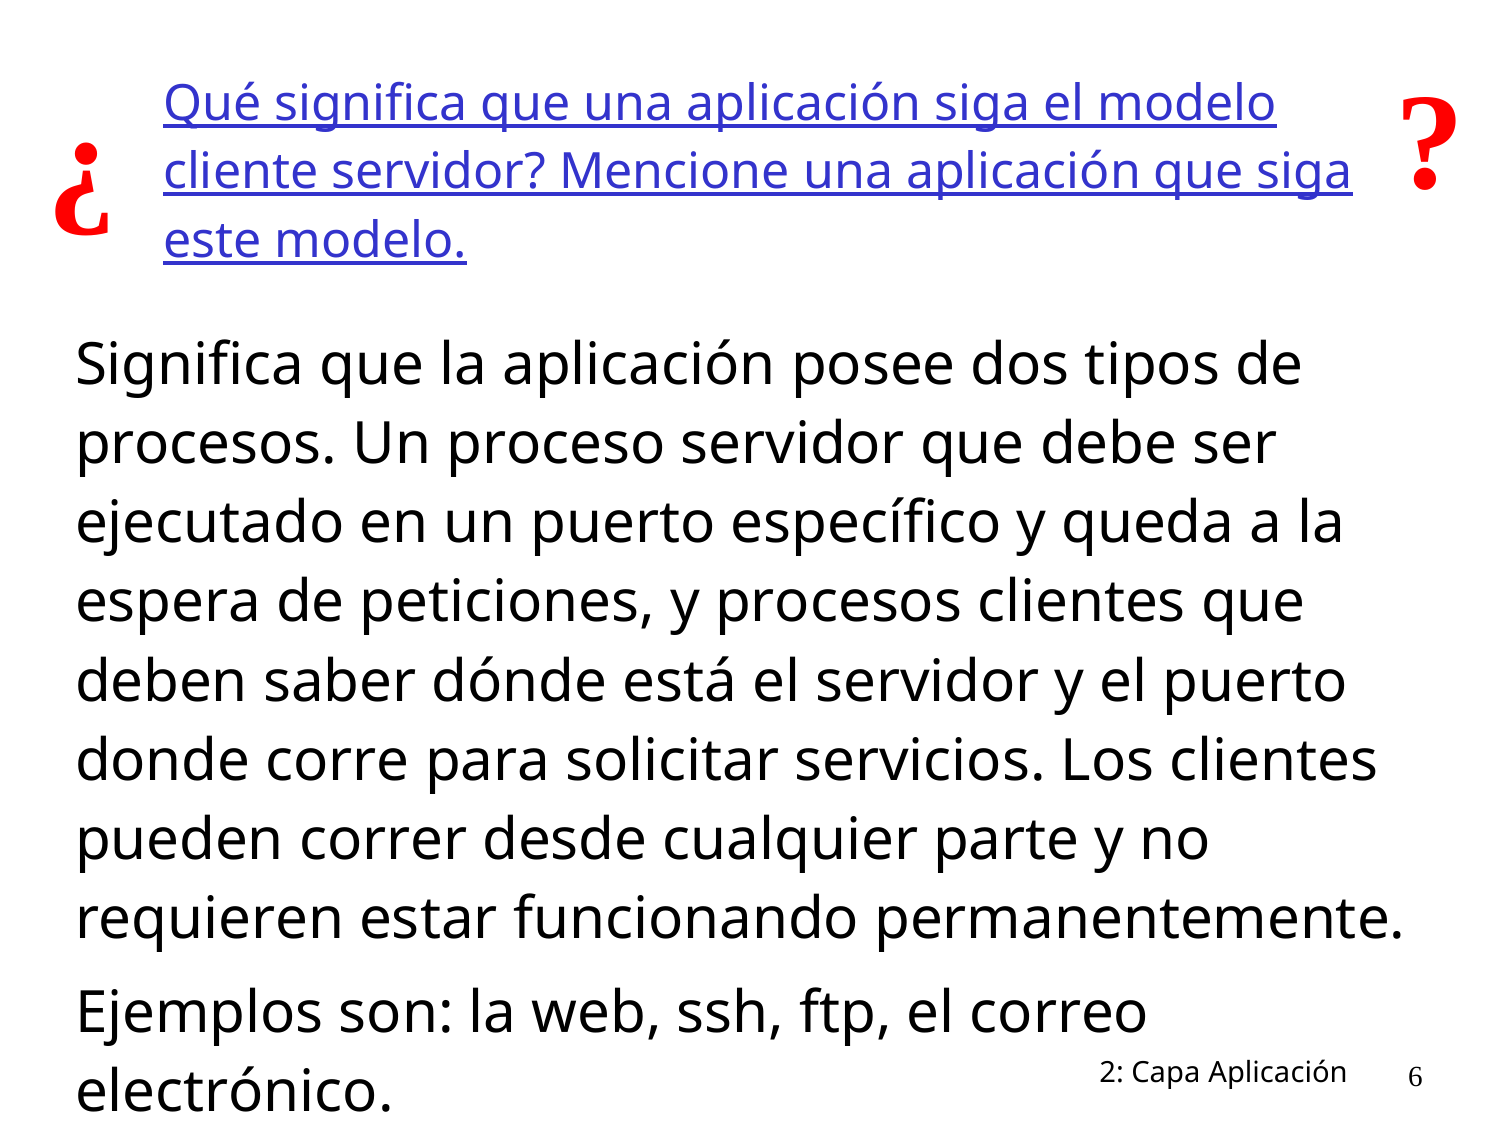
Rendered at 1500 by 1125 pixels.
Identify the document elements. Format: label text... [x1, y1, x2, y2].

text_box ¿ [32, 62, 133, 243]
text_box ? [1380, 43, 1481, 224]
list Significa que la aplicación posee dos tipos de procesos. Un proceso servidor que debe ser ejecutado en un puerto específico y queda a la espera de peticiones, y procesos clientes que deben saber dónde está el servidor y el puerto donde corre para solicitar servicios. Los clientes pueden correr desde cualquier parte y no requieren estar funcionando permanentemente. Ejemplos son: la web, ssh, ftp, el correo electrónico. [75, 321, 1463, 975]
title Qué significa que una aplicación siga el modelo cliente servidor? Mencione una aplicación que siga este modelo. [163, 105, 1400, 233]
